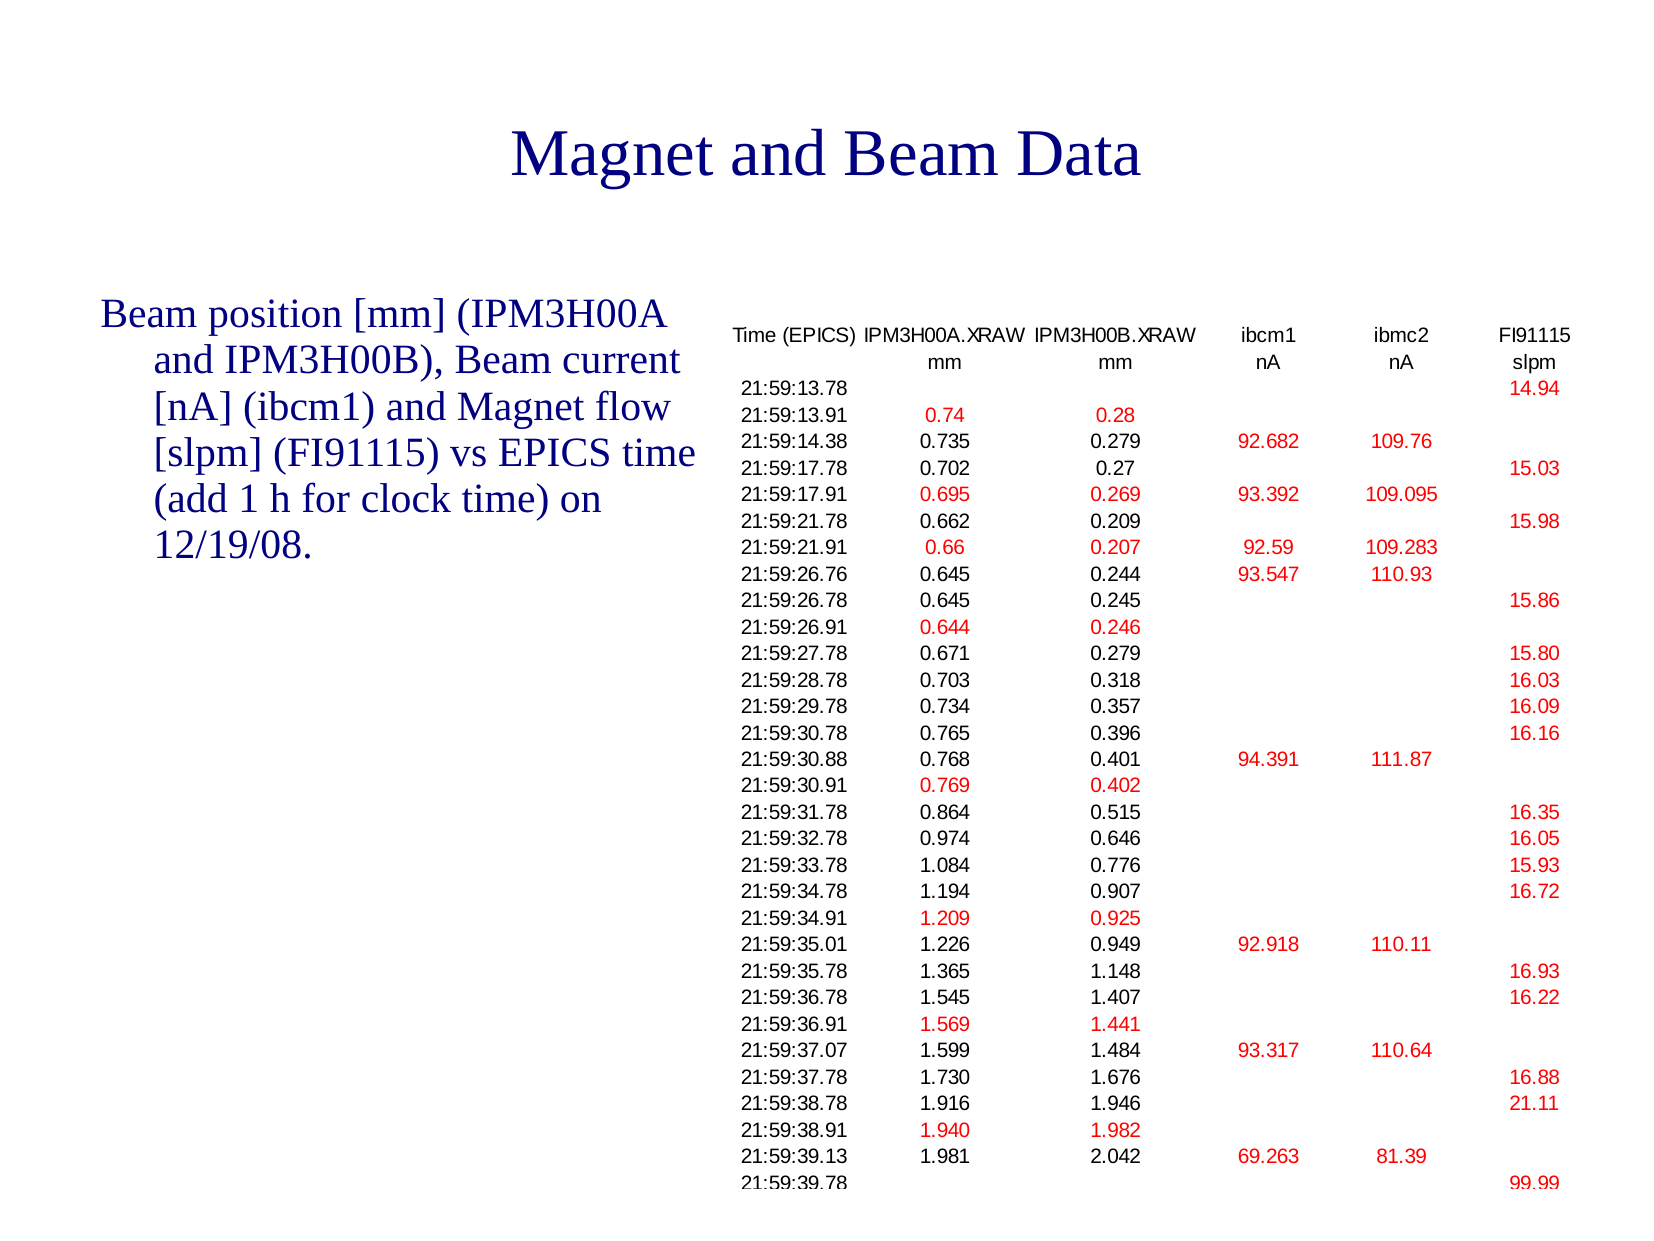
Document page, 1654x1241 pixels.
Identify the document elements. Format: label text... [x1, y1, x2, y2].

list Beam position [mm] (IPM3H00A and IPM3H00B), Beam current [nA] (ibcm1) and Magnet flow [slpm] (FI91115) vs EPICS time (add 1 h for clock time) on 12/19/08. [82, 290, 713, 1126]
title Magnet and Beam Data [82, 49, 1571, 257]
chart [727, 247, 1604, 1189]
